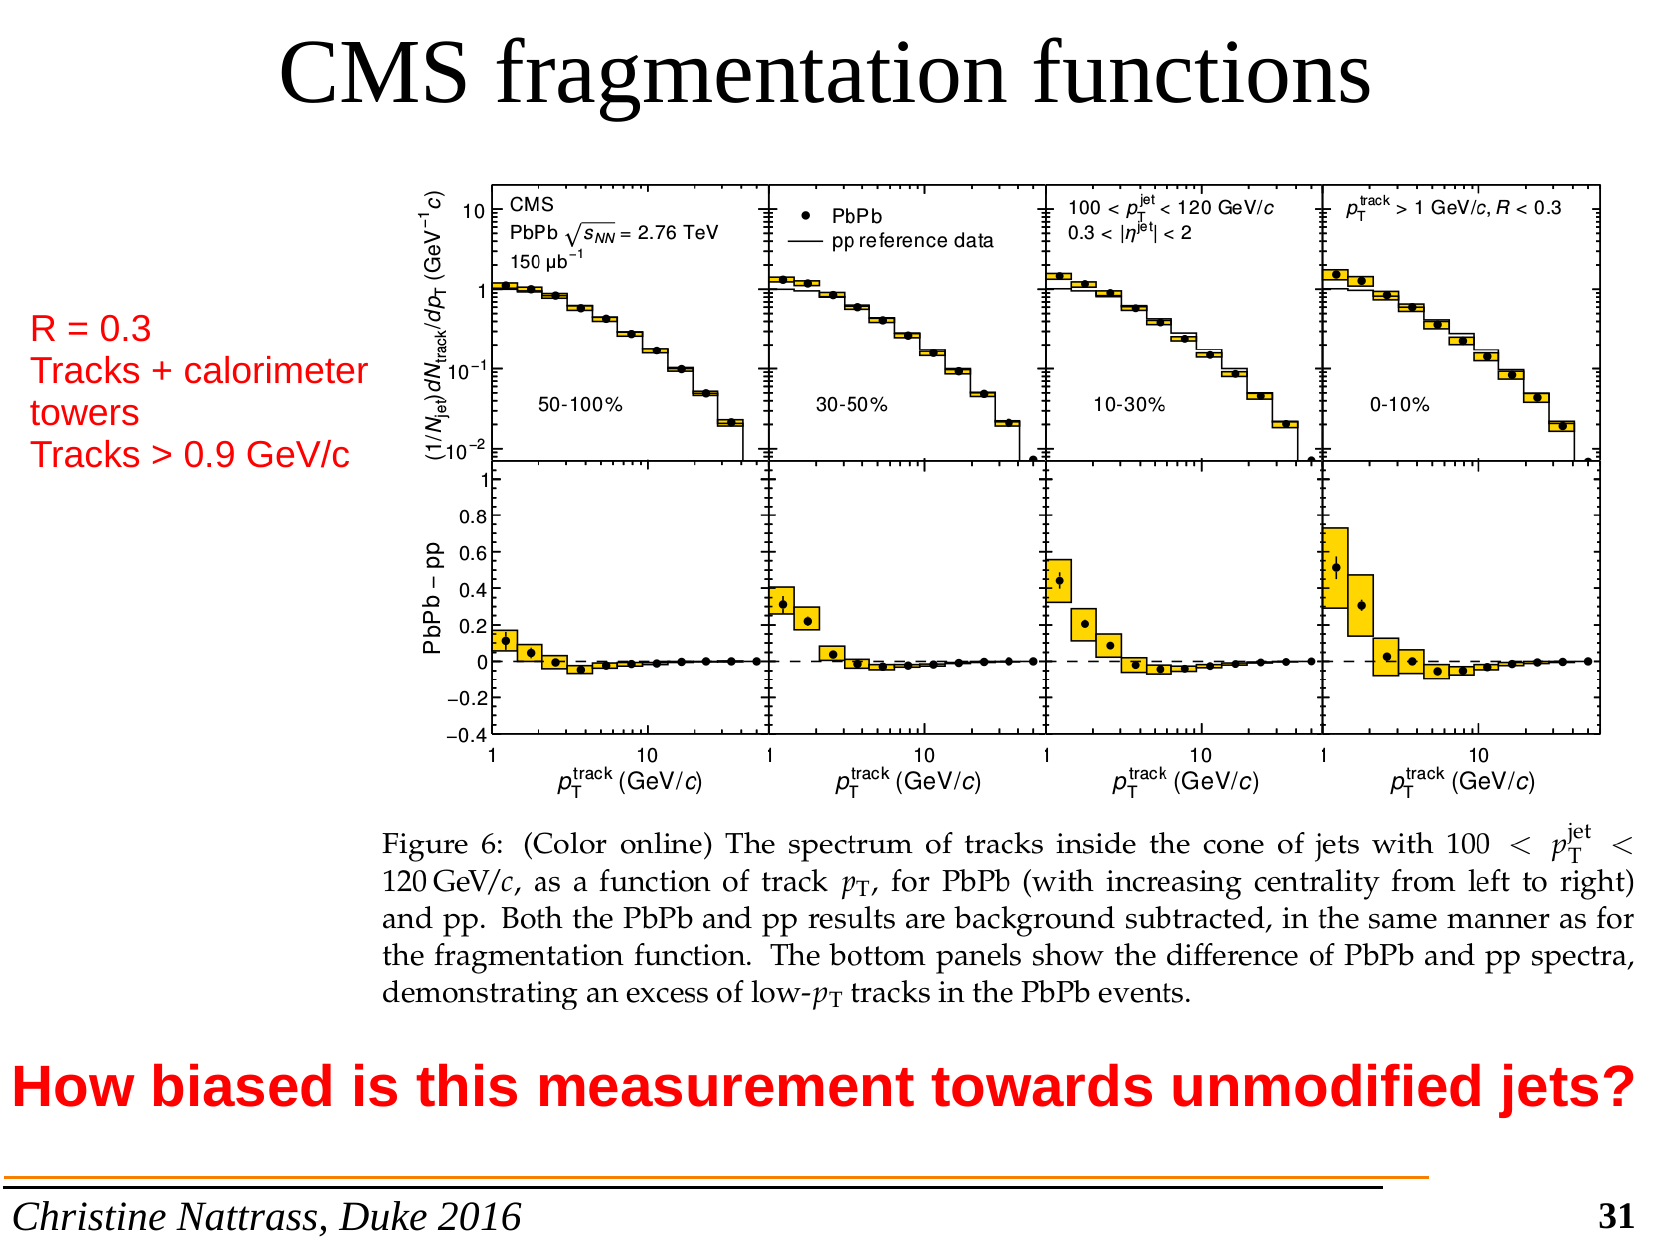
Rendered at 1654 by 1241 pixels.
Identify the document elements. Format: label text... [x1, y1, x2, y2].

picture [382, 184, 1634, 1010]
text_box How biased is this measurement towards unmodified jets? [0, 1046, 1653, 1137]
title CMS fragmentation functions [82, 14, 1571, 130]
text_box R = 0.3 Tracks + calorimeter towers Tracks > 0.9 GeV/c [15, 300, 421, 609]
